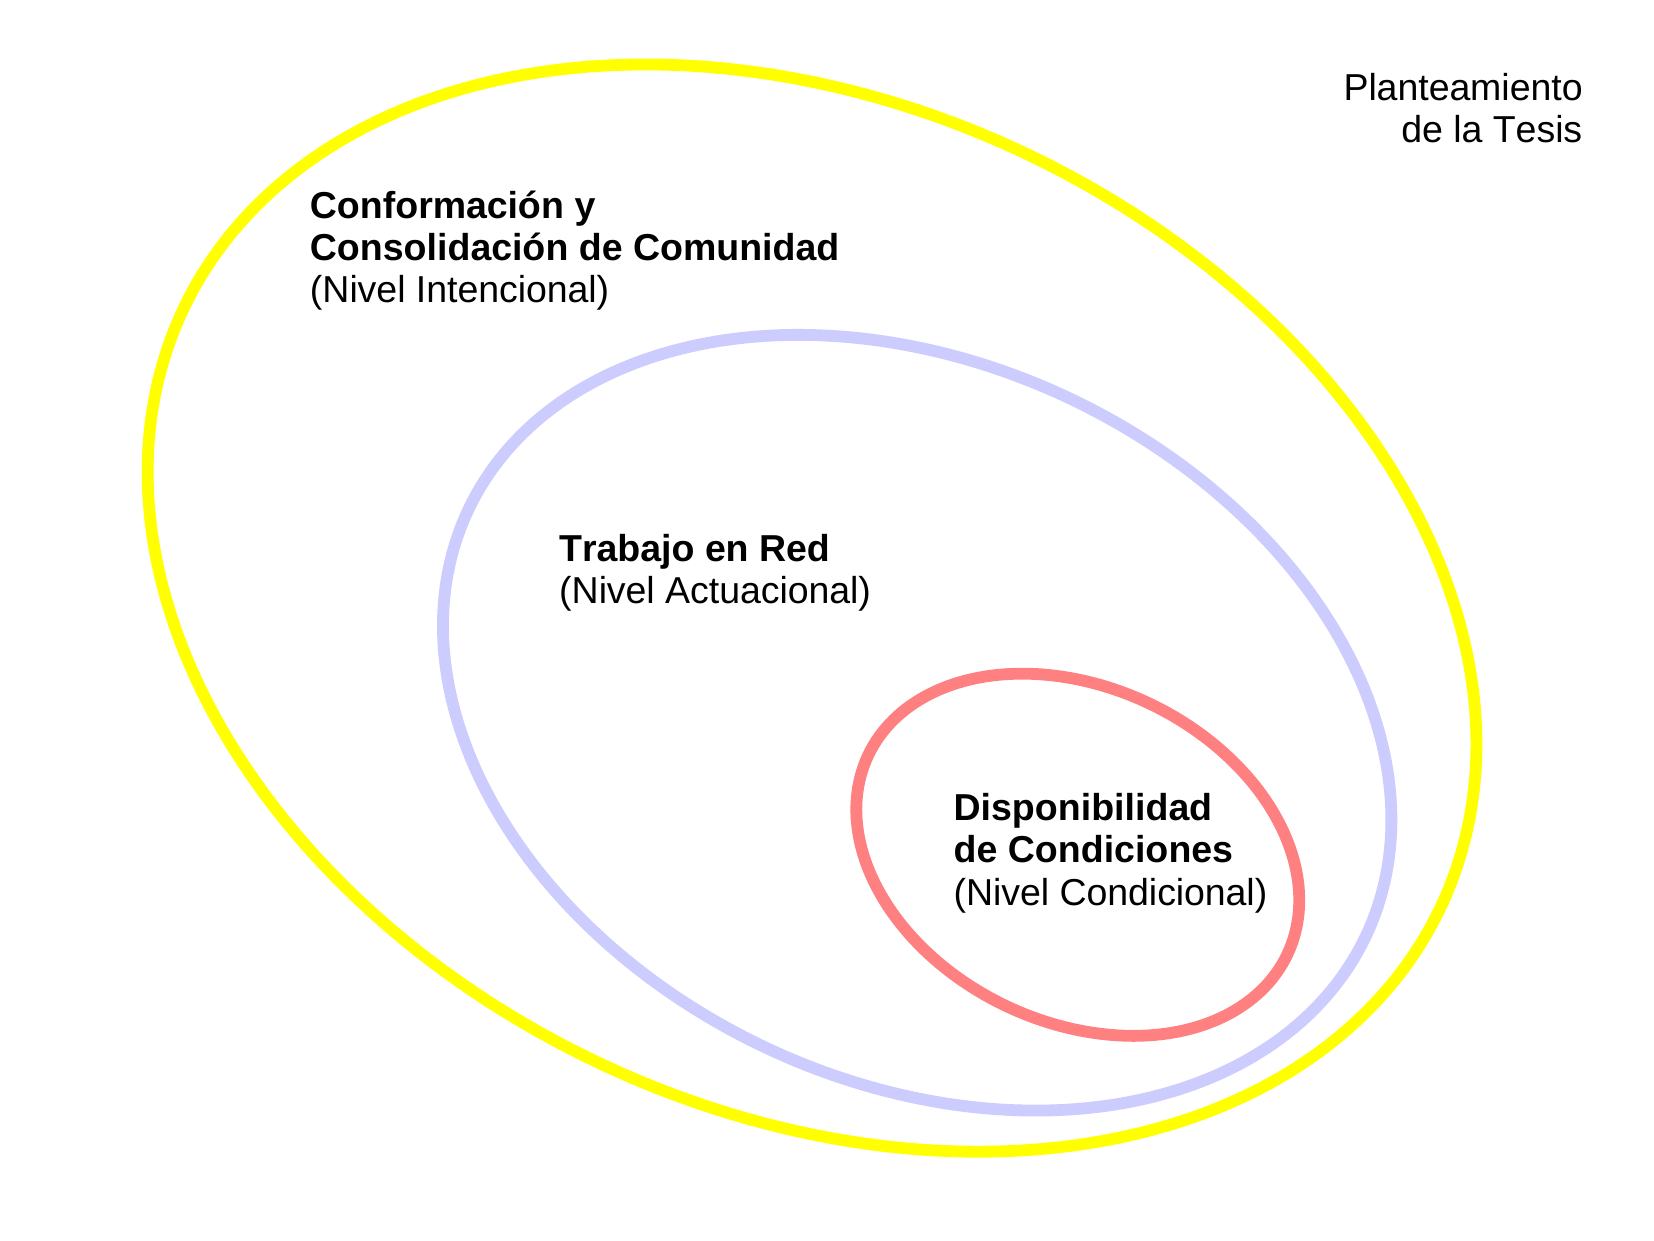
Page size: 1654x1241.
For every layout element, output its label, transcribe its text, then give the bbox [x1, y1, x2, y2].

text_box Conformación y Consolidación de Comunidad (Nivel Intencional) [295, 177, 855, 318]
text_box Disponibilidad de Condiciones (Nivel Condicional) [938, 779, 1283, 921]
text_box Trabajo en Red (Nivel Actuacional) [544, 519, 886, 619]
text_box Planteamiento de la Tesis [1328, 59, 1598, 158]
